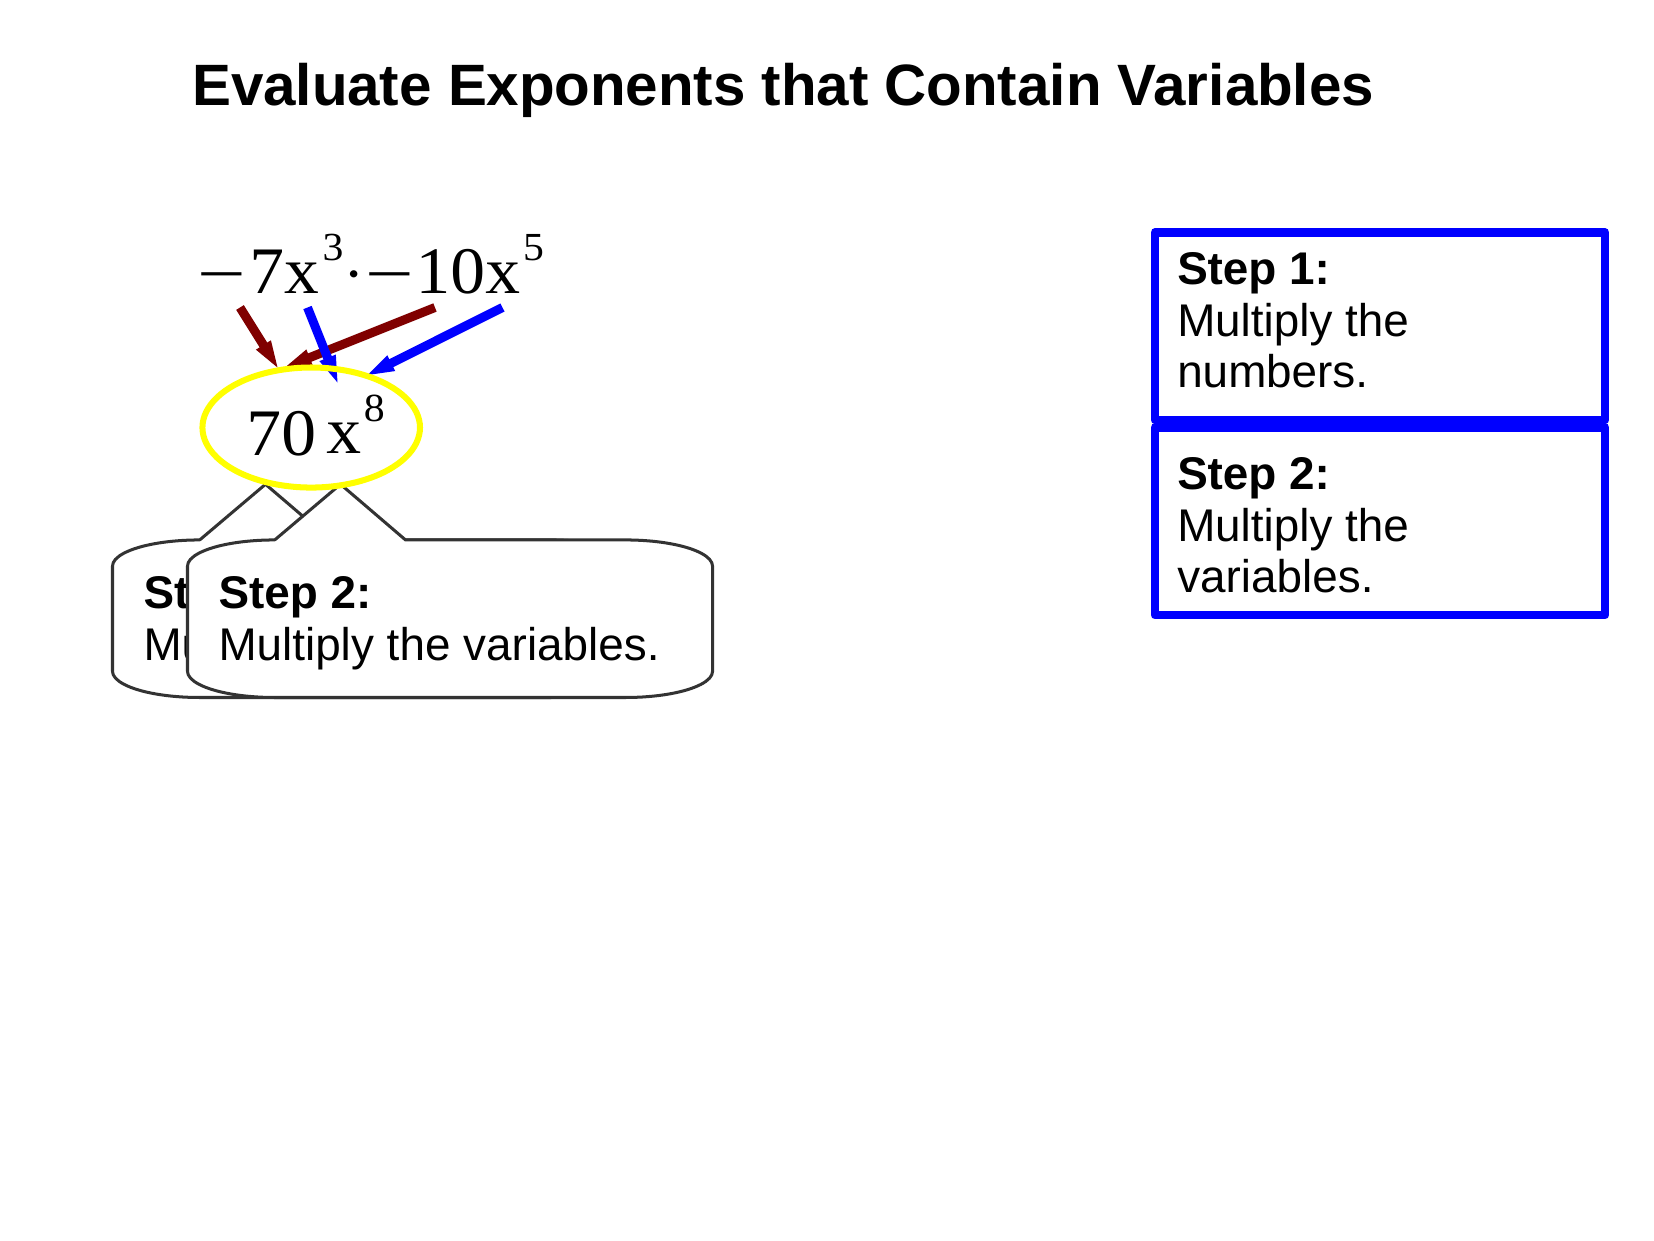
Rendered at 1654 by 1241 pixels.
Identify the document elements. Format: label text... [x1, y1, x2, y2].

text_box Step 1: Multiply the numbers. [112, 485, 303, 698]
text_box Step 1: Multiply the numbers. Step 2: Multiply the variables. [1162, 432, 1601, 611]
text_box Step 1: Multiply the numbers. Step 2: Multiply the variables. [1162, 235, 1621, 968]
text_box Evaluate Exponents that Contain Variables [97, 45, 1471, 125]
chart [240, 385, 392, 470]
text_box Step 1: Multiply the numbers. Step 2: Multiply the variables. [1162, 237, 1601, 416]
chart [187, 225, 551, 308]
text_box Step 2: Multiply the variables. [187, 488, 713, 698]
